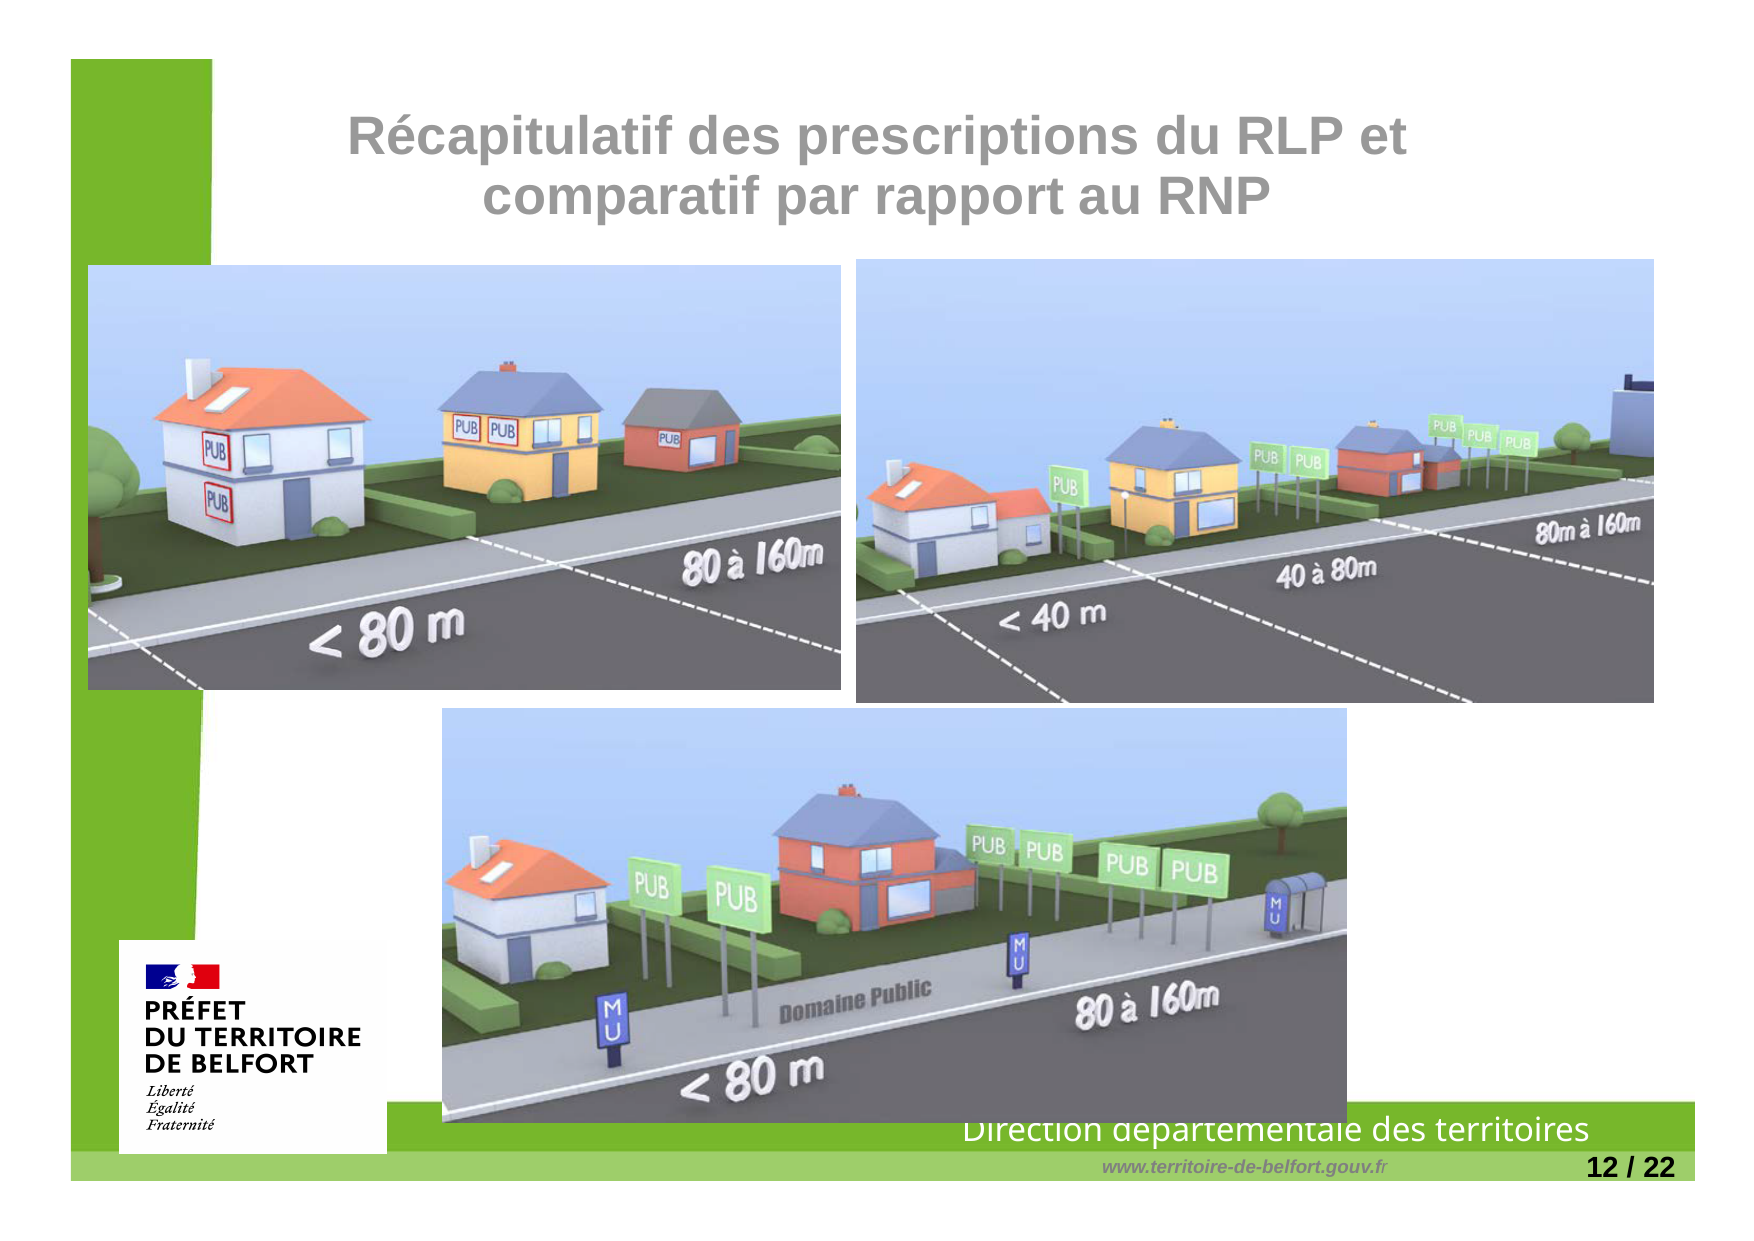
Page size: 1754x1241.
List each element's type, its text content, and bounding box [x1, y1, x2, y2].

picture [70, 59, 1695, 1181]
title Récapitulatif des prescriptions du RLP et comparatif par rapport au RNP [141, 72, 1615, 260]
